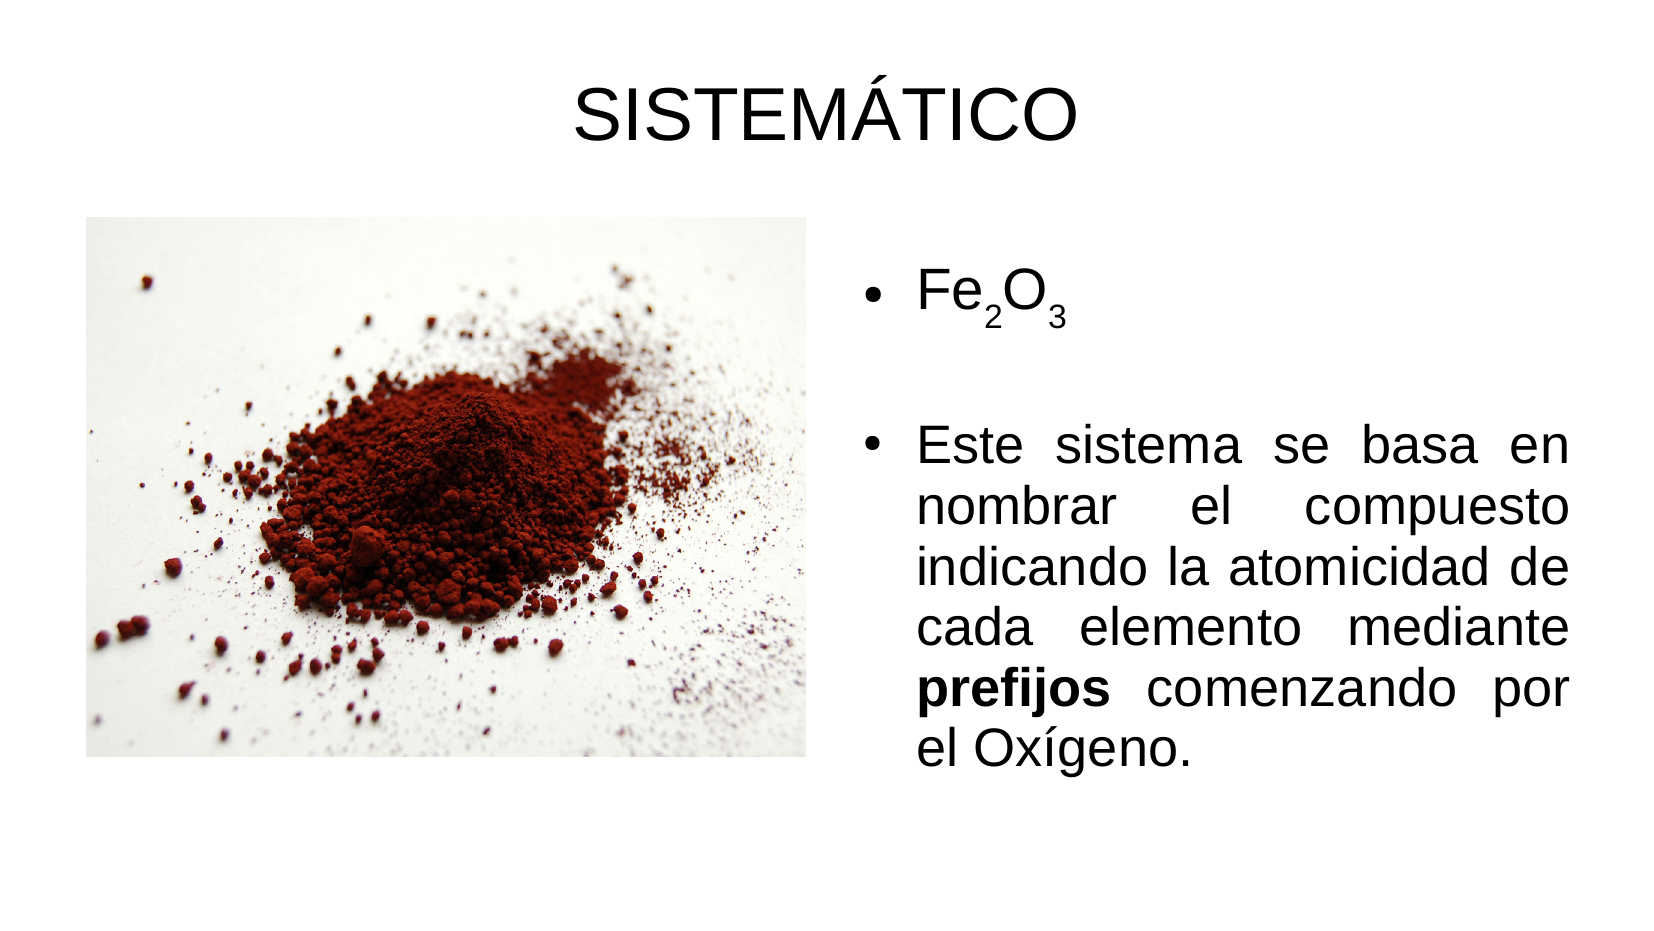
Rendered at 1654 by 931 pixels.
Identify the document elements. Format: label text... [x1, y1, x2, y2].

list Este sistema se basa en nombrar el compuesto indicando la atomicidad de cada elemento mediante prefijos comenzando por el Oxígeno. [845, 389, 1572, 804]
title SISTEMÁTICO [82, 37, 1571, 193]
picture [86, 217, 806, 758]
list Fe2O3 [845, 203, 1572, 389]
